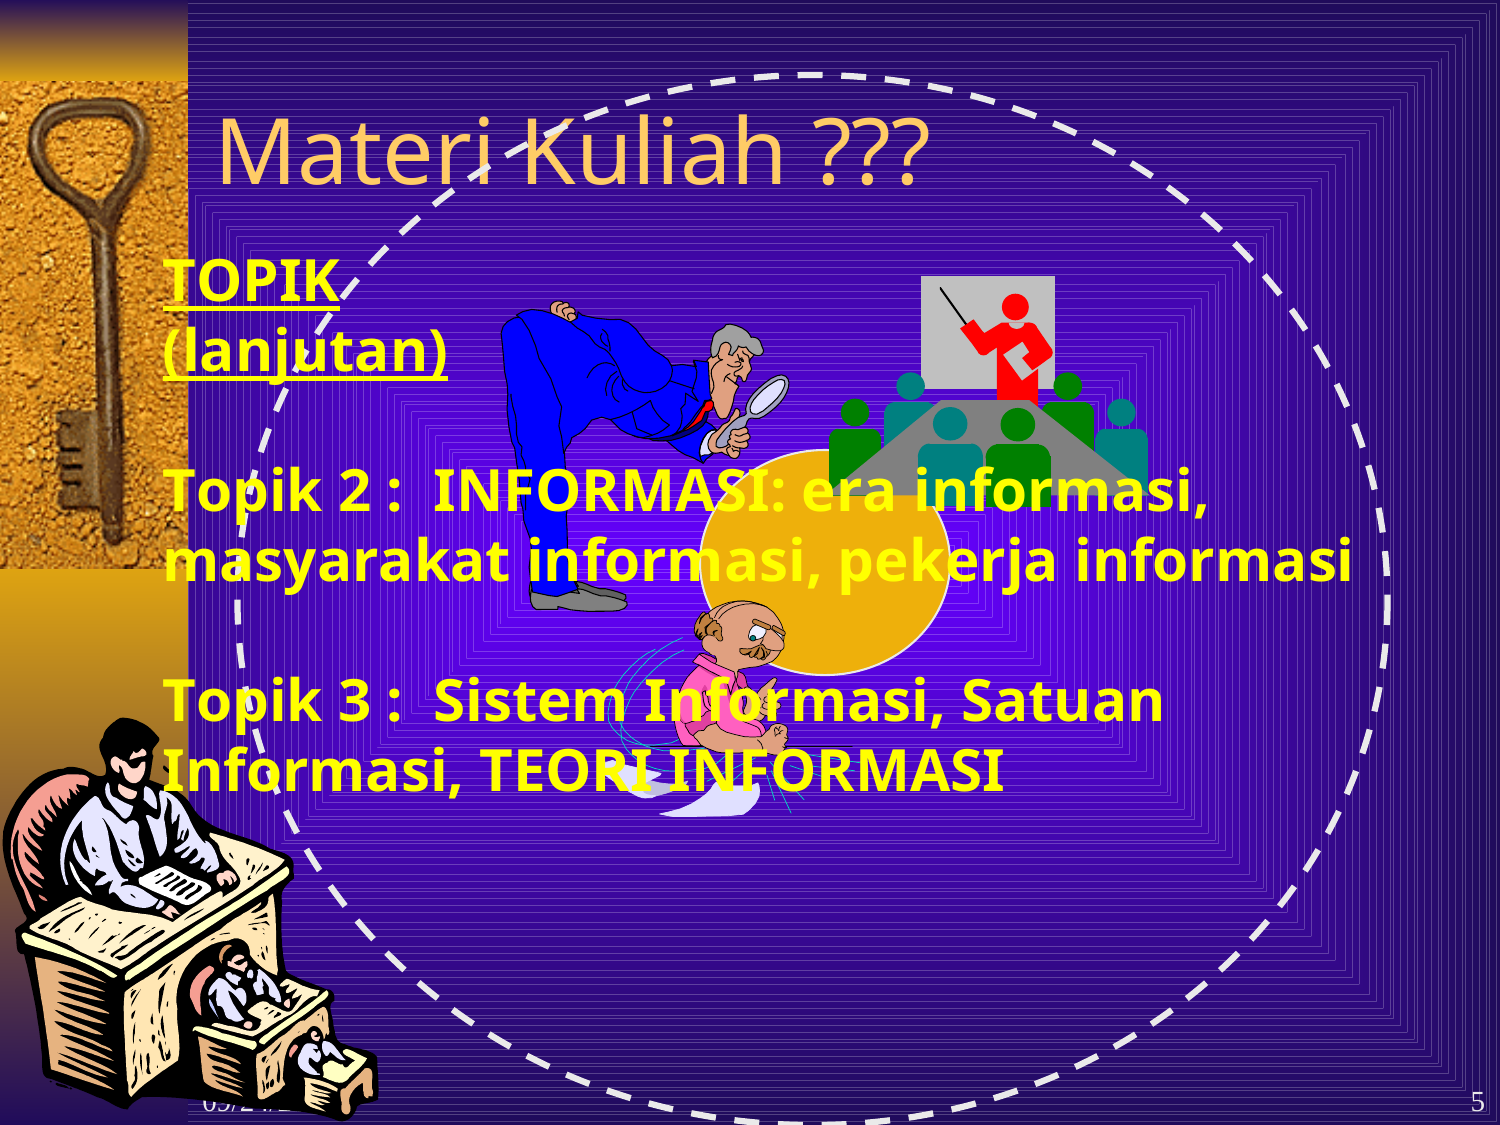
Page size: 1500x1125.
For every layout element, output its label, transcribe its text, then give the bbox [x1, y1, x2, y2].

picture [0, 81, 188, 569]
text_box TOPIK (lanjutan) Topik 2 : INFORMASI: era informasi, masyarakat informasi, pekerja informasi Topik 3 : Sistem Informasi, Satuan Informasi, TEORI INFORMASI [147, 236, 1477, 1021]
picture [0, 714, 383, 1125]
title Materi Kuliah ??? [200, 49, 1476, 236]
